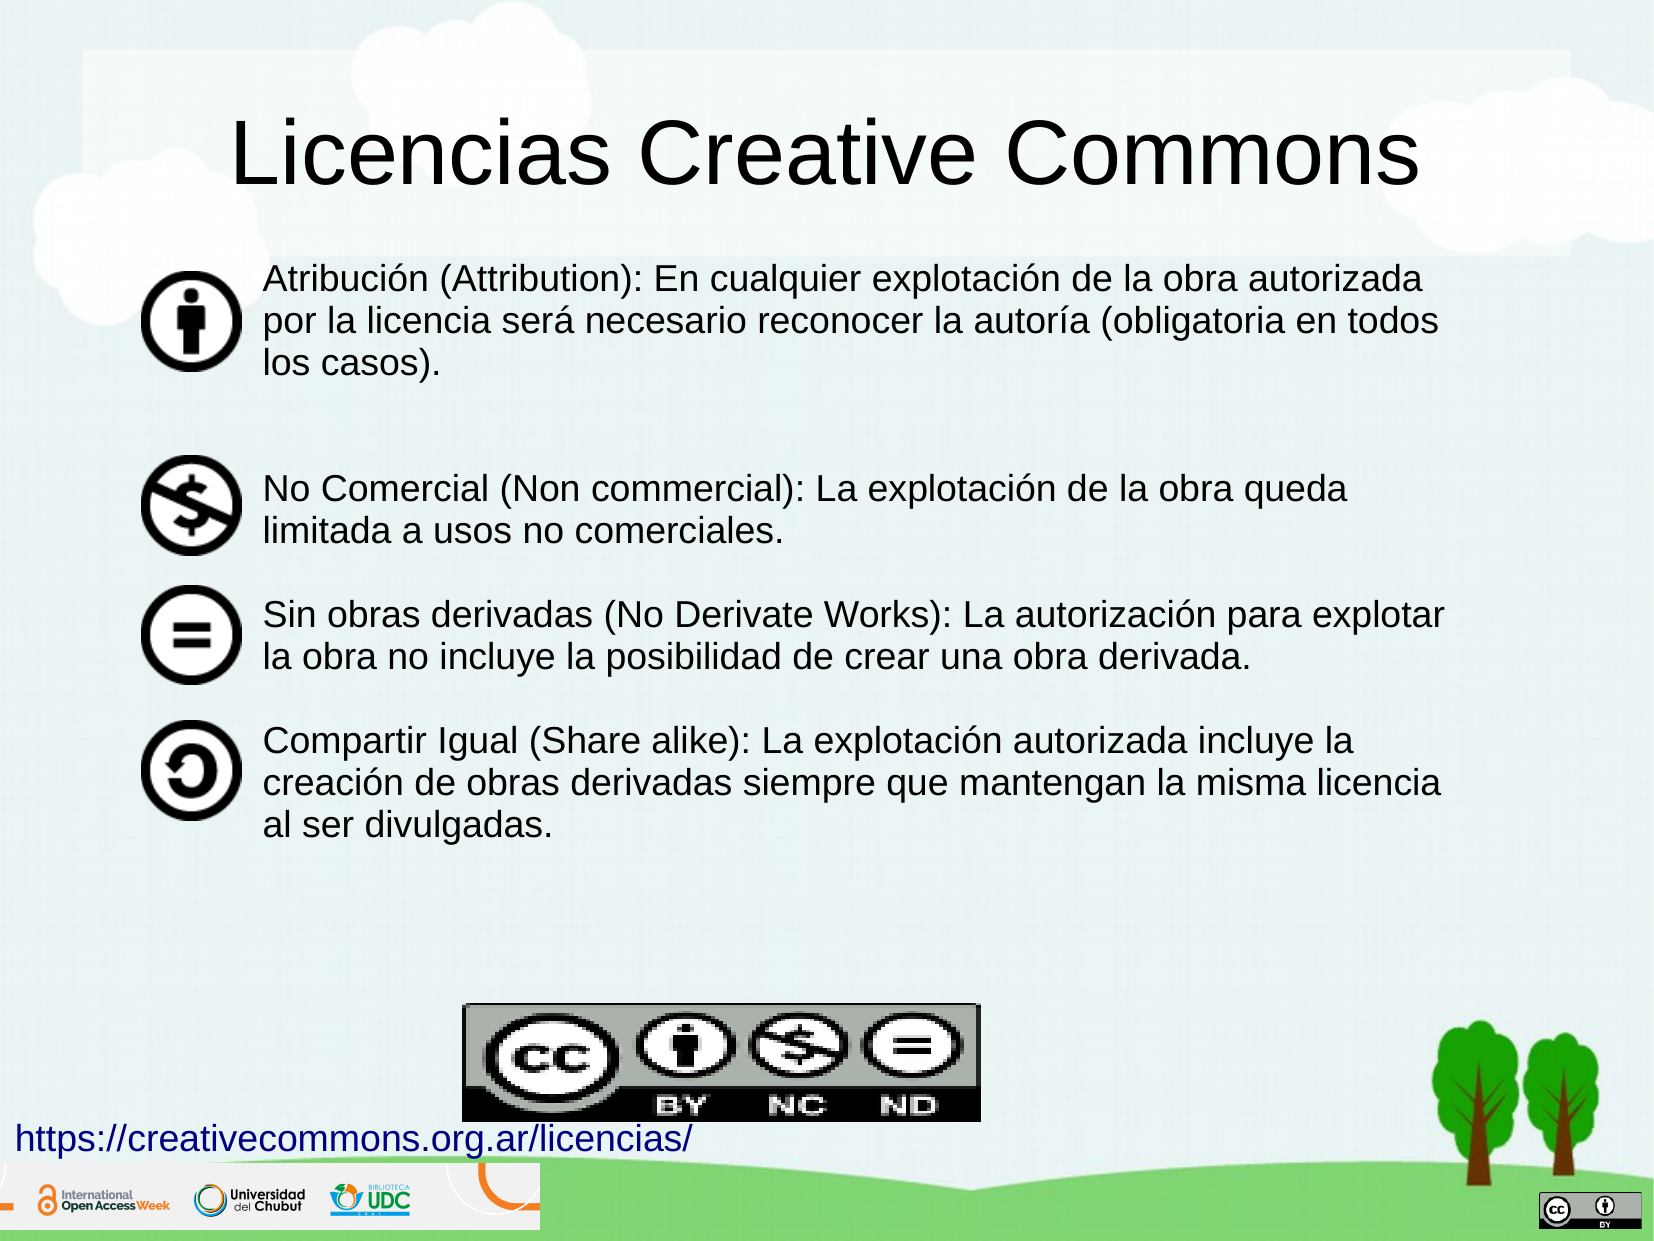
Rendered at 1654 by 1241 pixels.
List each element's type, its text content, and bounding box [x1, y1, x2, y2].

text_box https://creativecommons.org.ar/licencias/ [0, 1110, 1387, 1168]
text_box Atribución (Attribution): En cualquier explotación de la obra autorizada por la licencia será necesario reconocer la autoría (obligatoria en todos los casos). No Comercial (Non commercial): La explotación de la obra queda limitada a usos no comerciales. Sin obras derivadas (No Derivate Works): La autorización para explotar la obra no incluye la posibilidad de crear una obra derivada. Compartir Igual (Share alike): La explotación autorizada incluye la creación de obras derivadas siempre que mantengan la misma licencia al ser divulgadas. [248, 250, 1465, 938]
picture [0, 0, 1654, 1241]
title Licencias Creative Commons [82, 49, 1571, 257]
